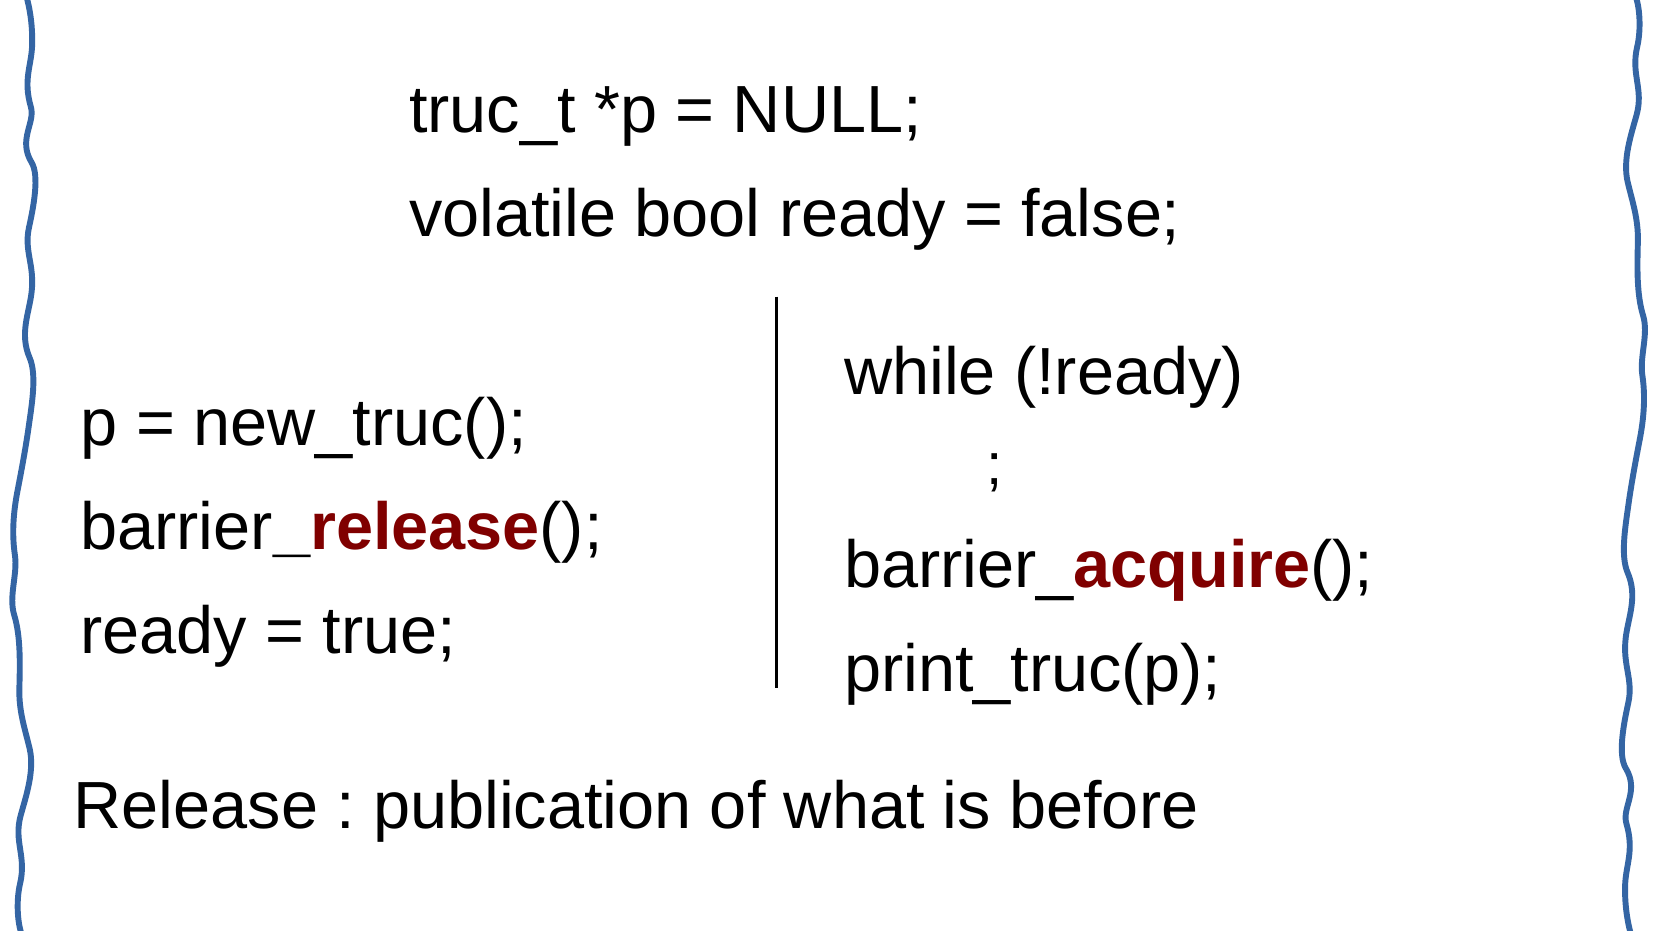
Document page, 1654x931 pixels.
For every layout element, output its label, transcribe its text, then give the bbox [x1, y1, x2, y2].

list p = new_truc(); barrier_release(); ready = true; [80, 176, 807, 716]
list while (!ready) ; barrier_acquire(); print_truc(p); [844, 229, 1571, 768]
list Release : publication of what is before [73, 768, 1580, 870]
list truc_t *p = NULL; volatile bool ready = false; [409, 71, 1346, 319]
